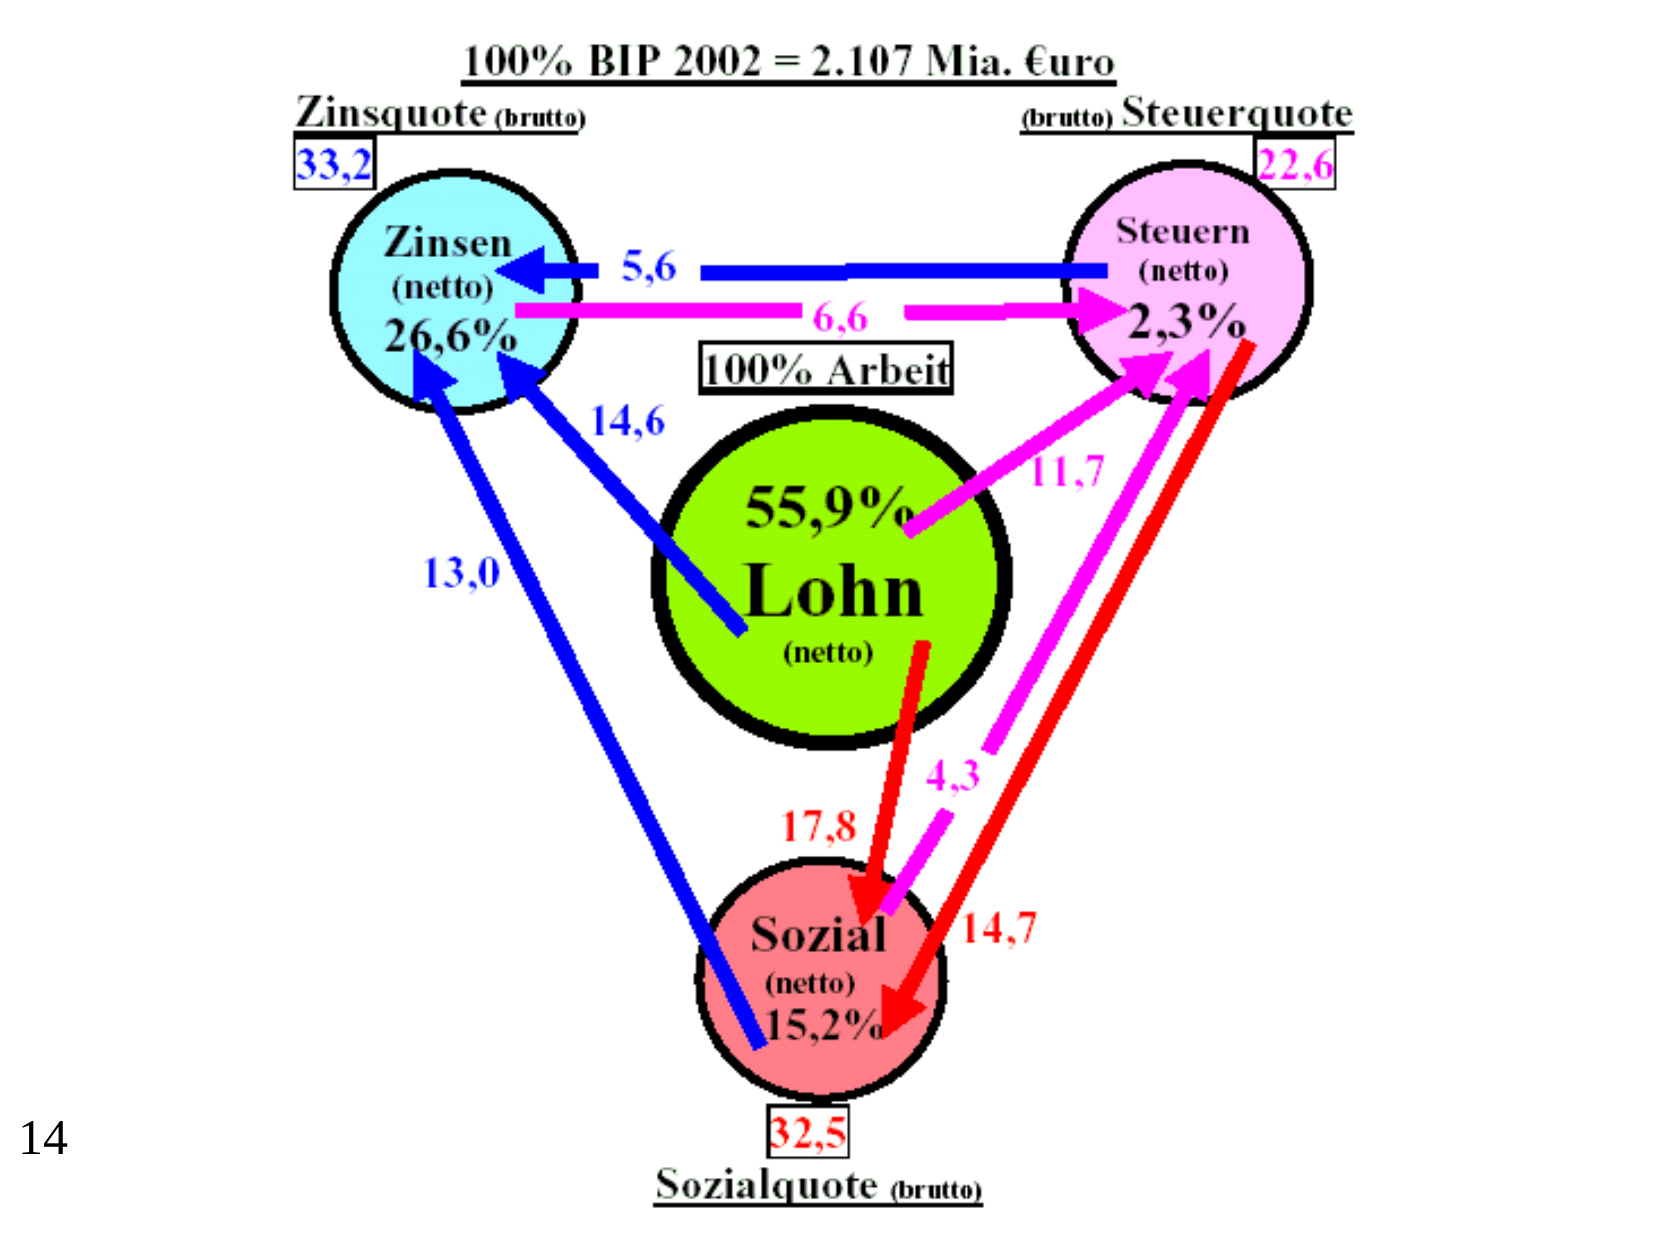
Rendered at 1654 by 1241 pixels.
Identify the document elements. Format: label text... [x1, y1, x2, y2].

picture [269, 21, 1380, 1230]
text_box <Nummer> [18, 1104, 229, 1165]
